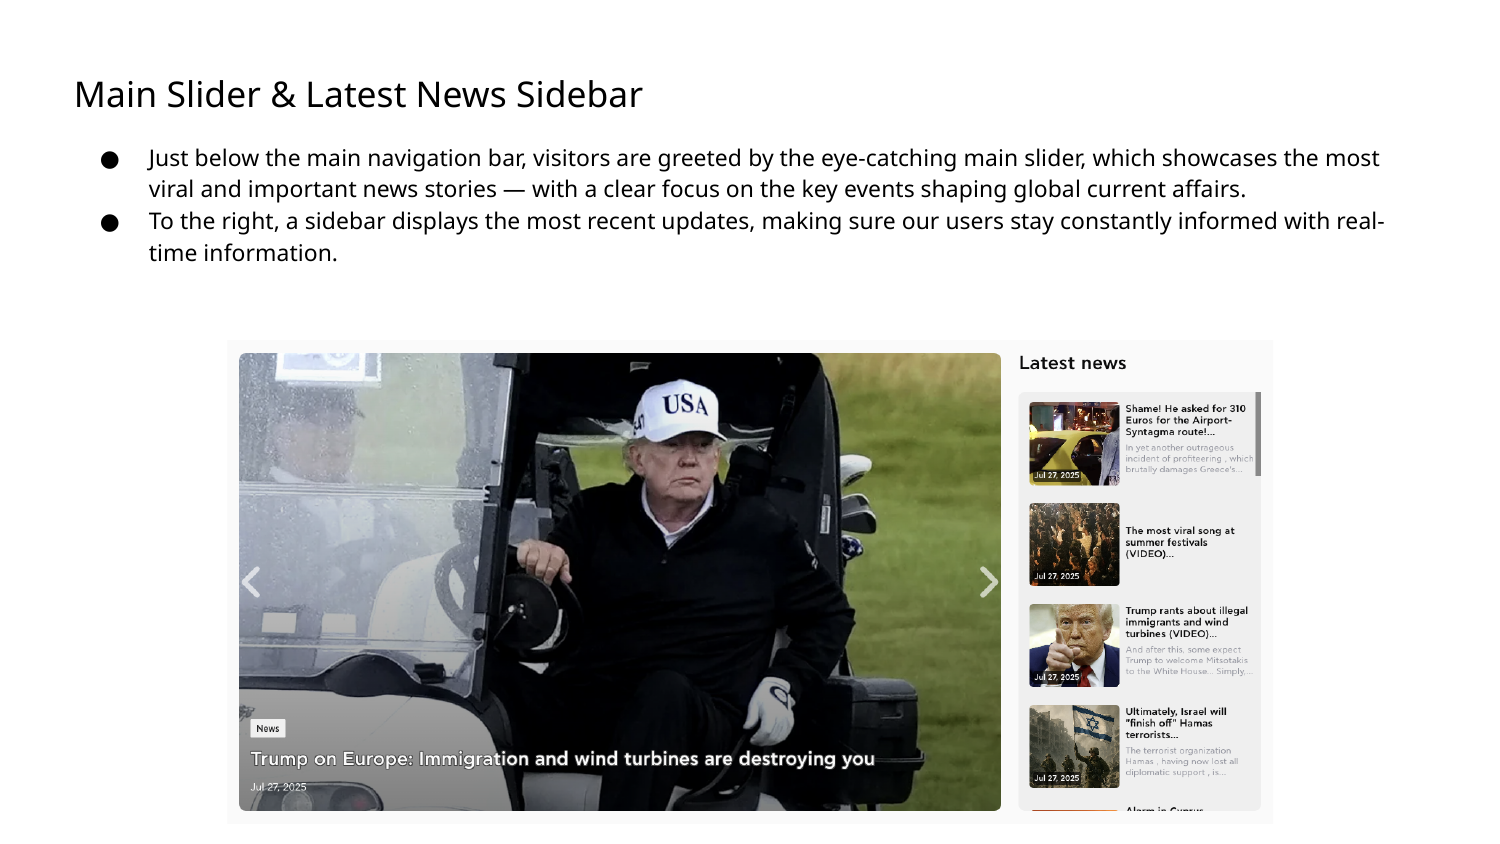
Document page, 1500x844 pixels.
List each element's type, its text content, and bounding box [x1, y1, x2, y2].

picture [227, 340, 1274, 824]
text_box Main Slider & Latest News Sidebar Just below the main navigation bar, visitors are greeted by the eye-catching main slider, which showcases the most viral and important news stories — with a clear focus on the key events shaping global current affairs. To the right, a sidebar displays the most recent updates, making sure our users stay constantly informed with real-time information. [58, 50, 1442, 281]
